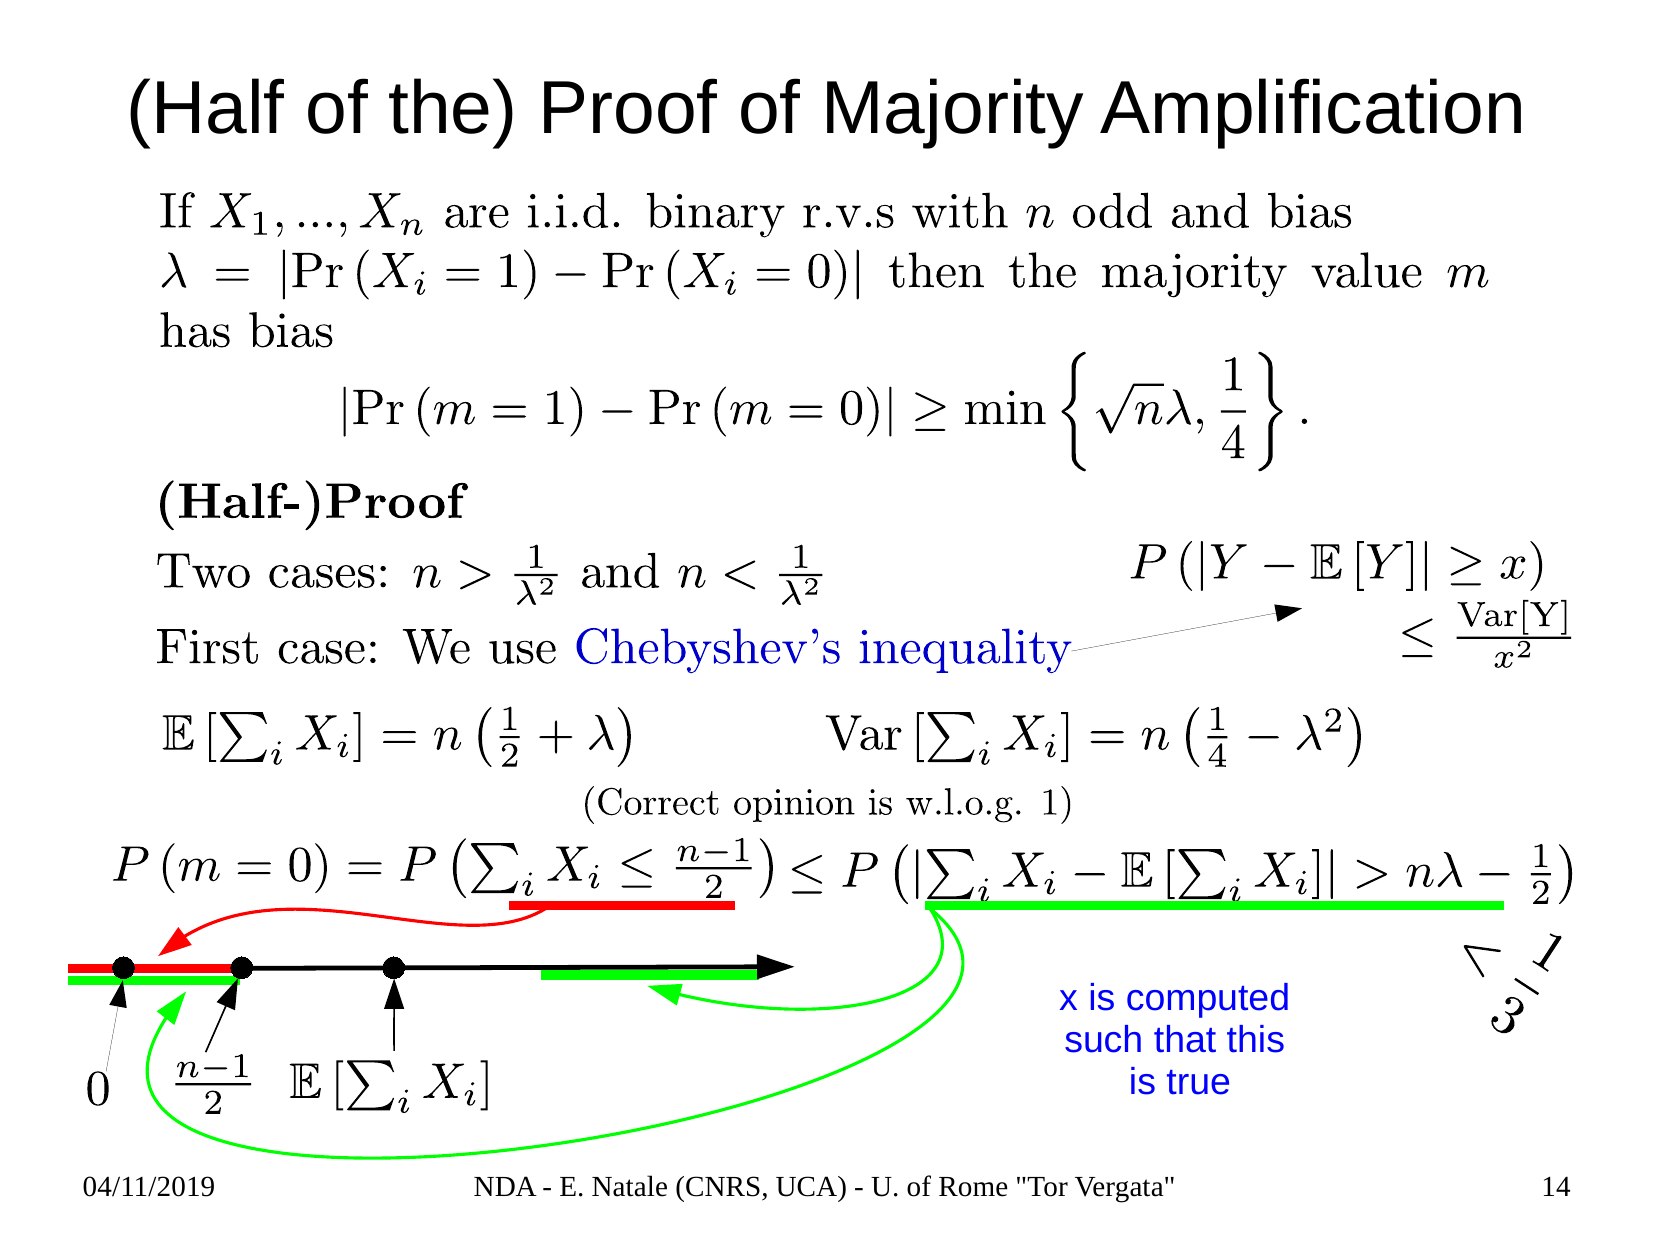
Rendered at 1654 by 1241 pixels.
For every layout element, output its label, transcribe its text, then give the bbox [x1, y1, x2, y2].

text_box [382, 956, 405, 979]
text_box [157, 480, 469, 531]
text_box [112, 956, 135, 979]
text_box [162, 706, 631, 768]
text_box [112, 837, 773, 899]
text_box [175, 1053, 252, 1114]
text_box [825, 706, 1361, 768]
text_box [790, 843, 1573, 1036]
text_box [87, 1071, 109, 1106]
text_box [289, 1060, 488, 1114]
text_box x is computed such that this is true [1044, 969, 1316, 1111]
text_box [1400, 599, 1572, 668]
text_box [157, 627, 1072, 674]
text_box [160, 192, 1489, 472]
title (Half of the) Proof of Majority Amplification [82, 49, 1571, 165]
text_box [1130, 541, 1543, 591]
text_box [157, 544, 823, 605]
text_box [230, 956, 253, 979]
text_box [583, 786, 1071, 824]
